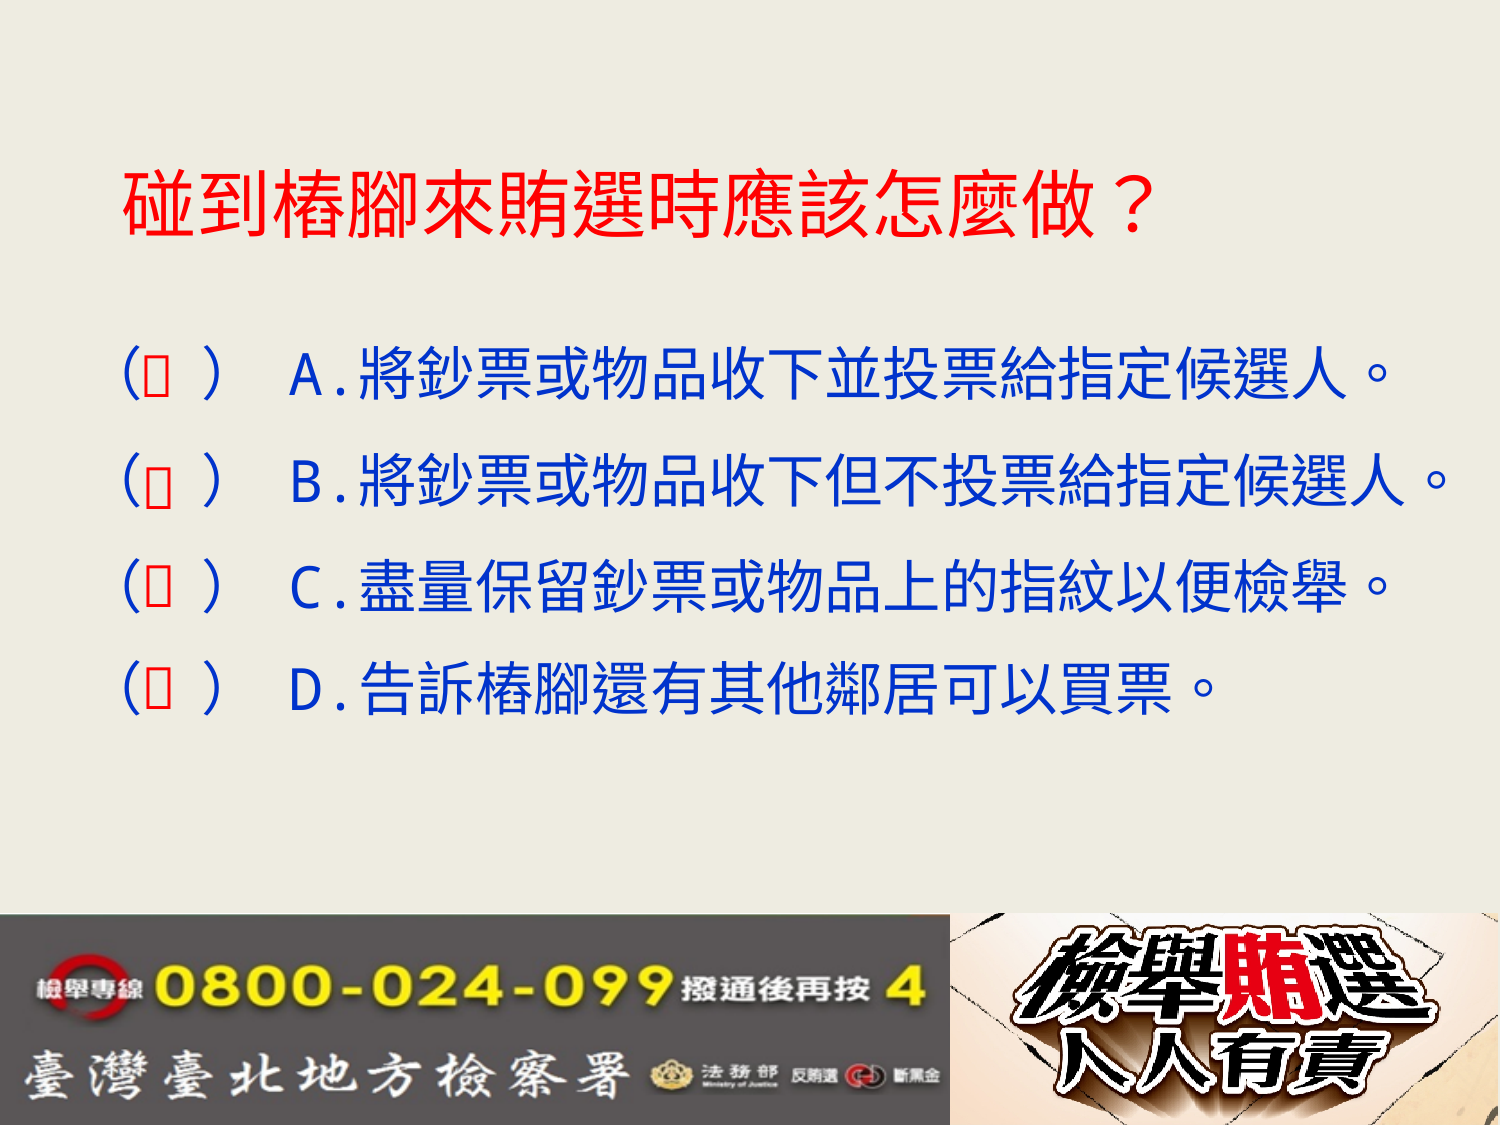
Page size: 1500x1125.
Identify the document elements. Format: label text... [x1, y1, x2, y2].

text_box 碰到樁腳來賄選時應該怎麼做？ （ ） A.將鈔票或物品收下並投票給指定候選人。 （ ） B.將鈔票或物品收下但不投票給指定候選人。 （ ） C.盡量保留鈔票或物品上的指紋以便檢舉。 （ ） D.告訴樁腳還有其他鄰居可以買票。 [76, 143, 1461, 722]
picture [0, 913, 1498, 1125]
text_box  [134, 436, 228, 522]
text_box  [132, 323, 226, 410]
text_box  [134, 636, 228, 722]
text_box  [134, 534, 228, 620]
